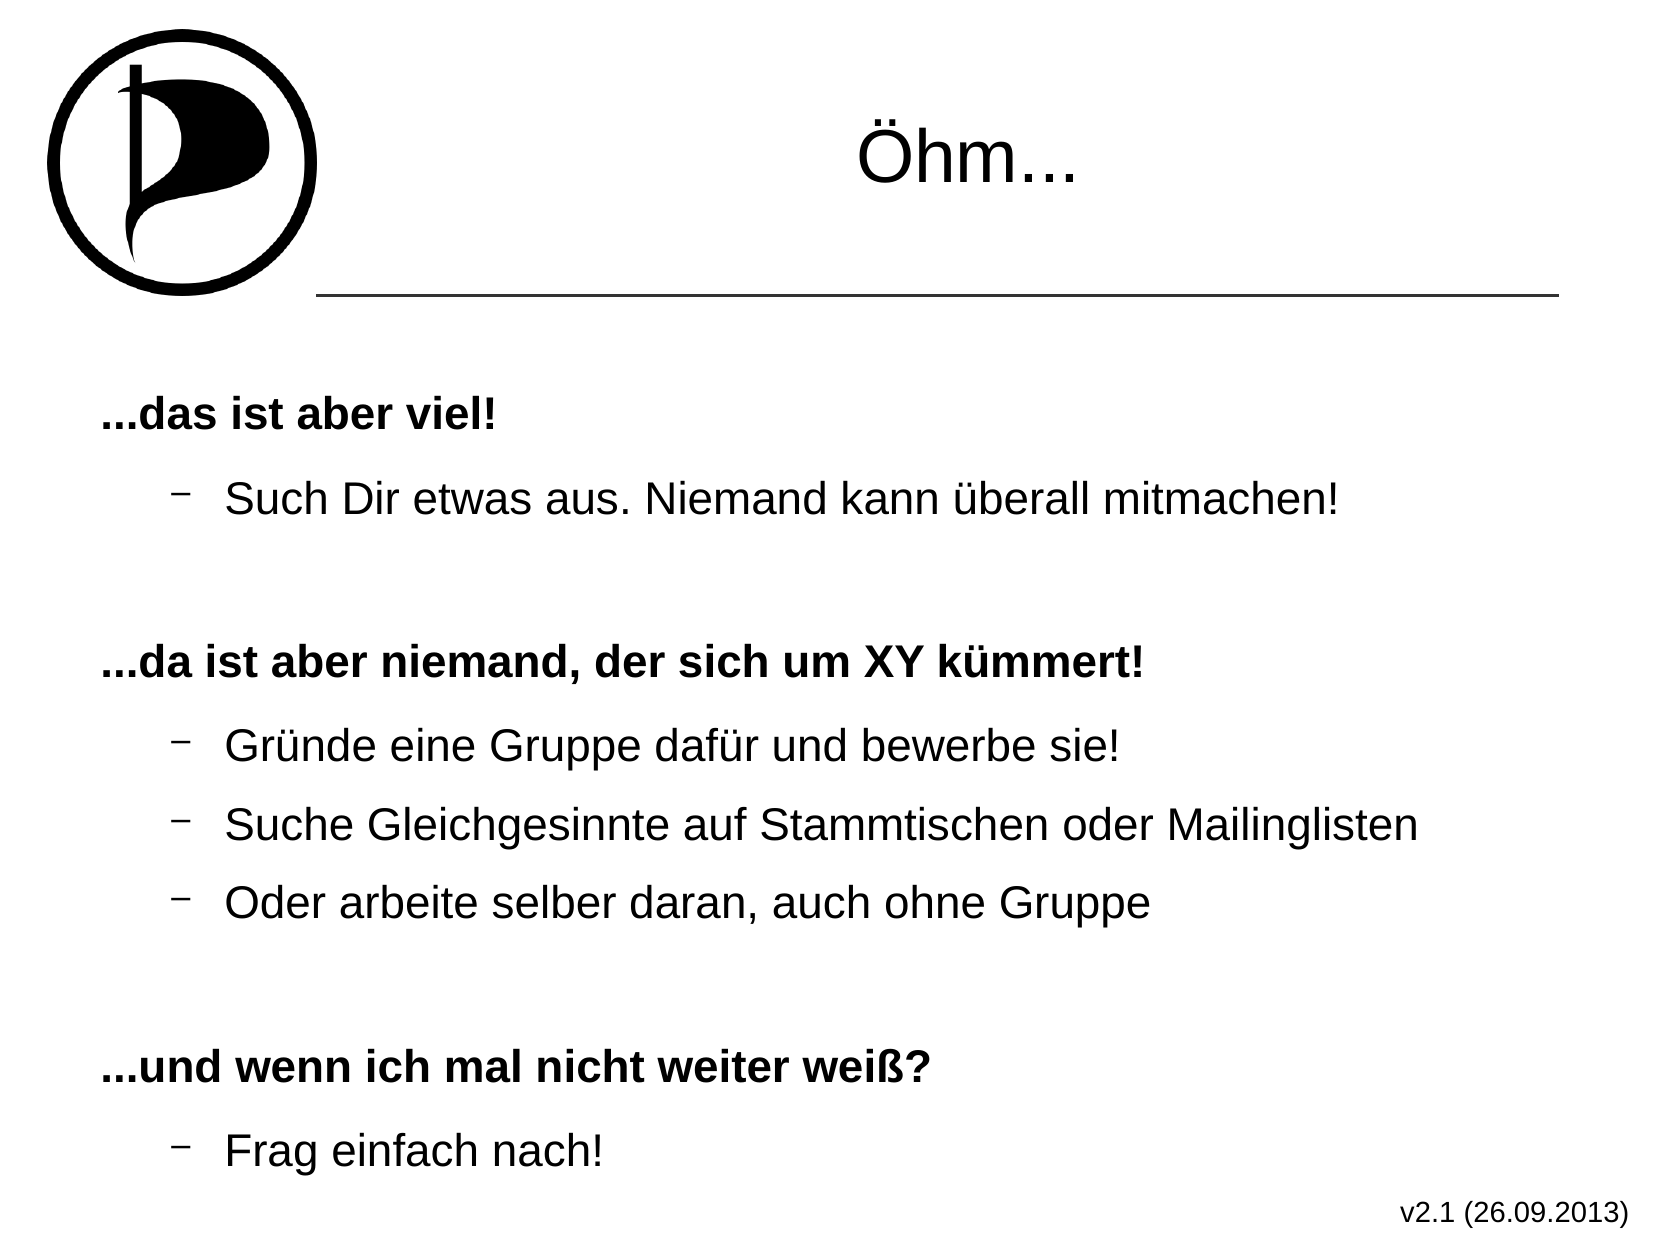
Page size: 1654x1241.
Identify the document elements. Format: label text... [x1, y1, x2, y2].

picture [47, 29, 317, 296]
title Öhm... [366, 49, 1571, 257]
list ...das ist aber viel! Such Dir etwas aus. Niemand kann überall mitmachen! ...da ist aber niemand, der sich um XY kümmert! Gründe eine Gruppe dafür und bewerbe sie! Suche Gleichgesinnte auf Stammtischen oder Mailinglisten Oder arbeite selber daran, auch ohne Gruppe ...und wenn ich mal nicht weiter weiß? Frag einfach nach! [82, 383, 1538, 1128]
list v2.1 (26.09.2013) [1358, 1192, 1654, 1241]
